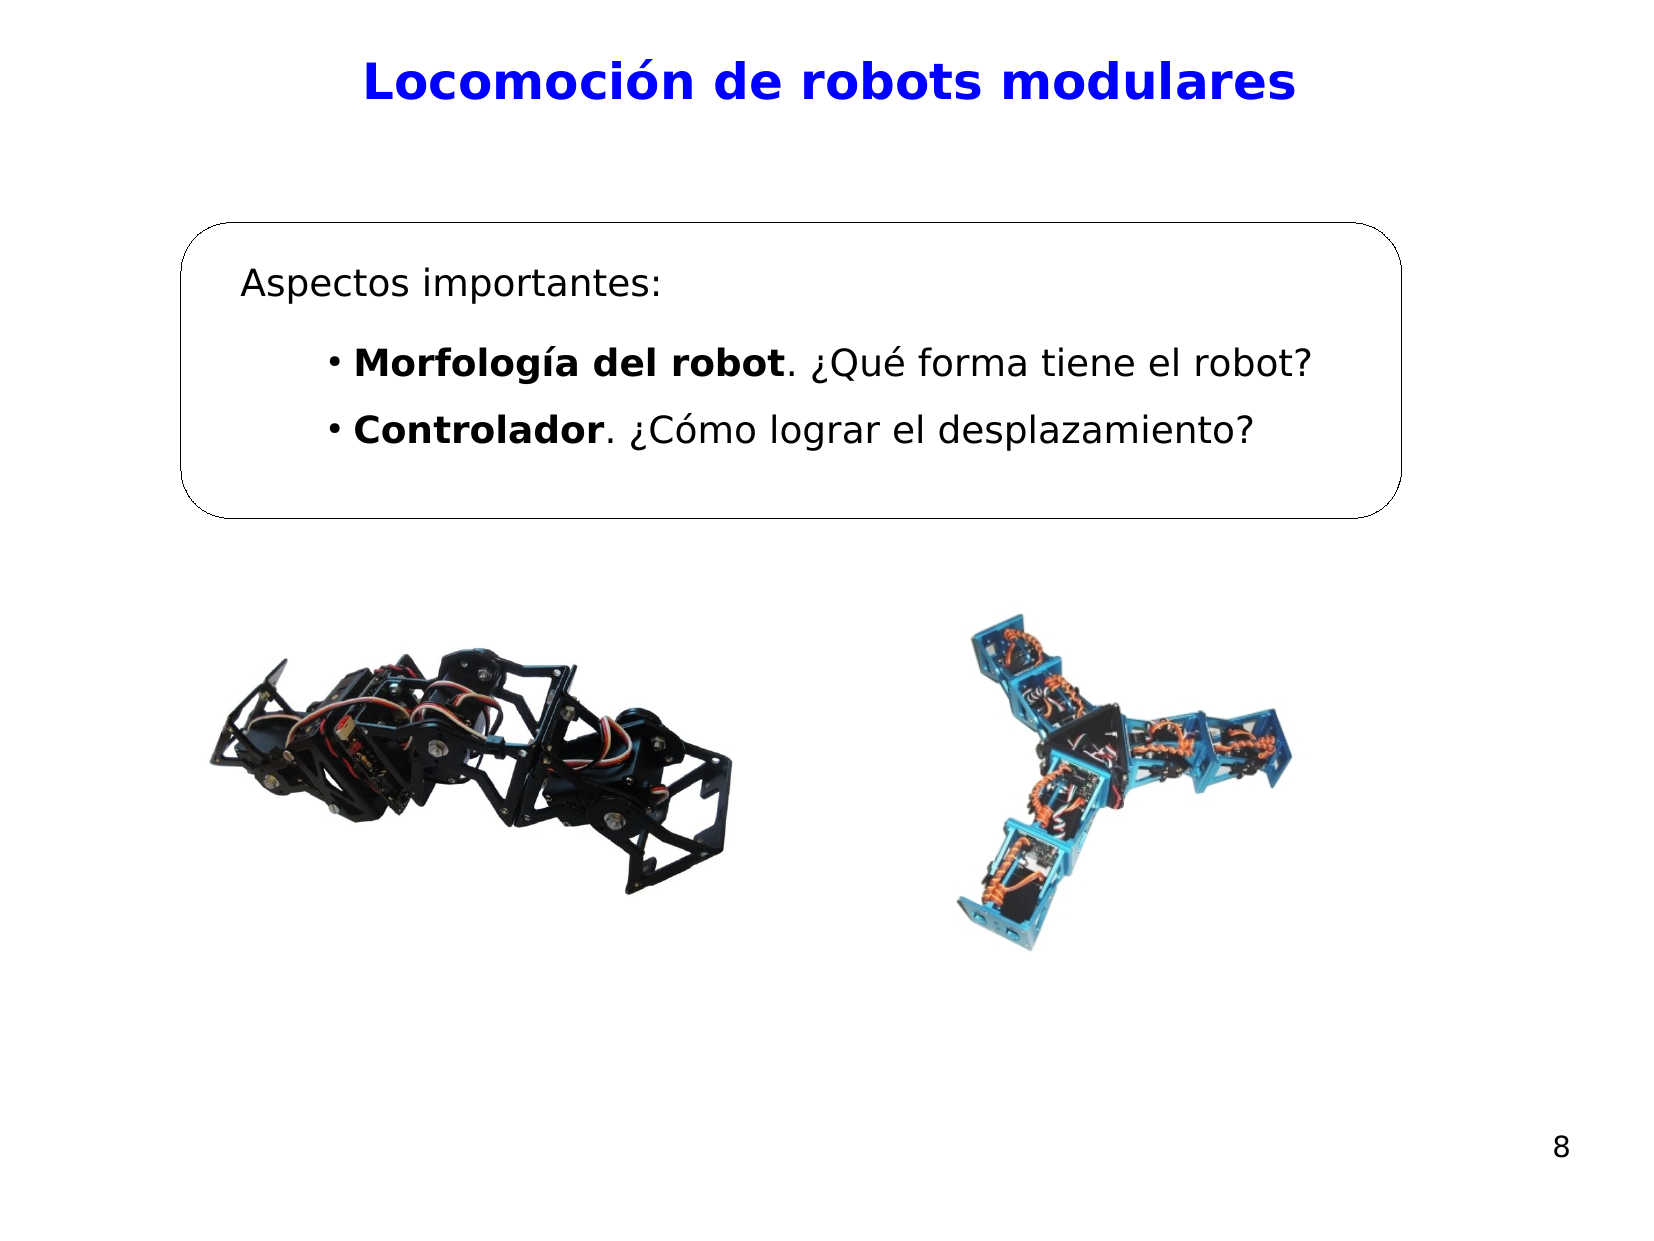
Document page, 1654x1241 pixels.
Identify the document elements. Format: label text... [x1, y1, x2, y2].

text_box Morfología del robot. ¿Qué forma tiene el robot? Controlador. ¿Cómo lograr el desplazamiento? [313, 333, 1329, 460]
text_box Locomoción de robots modulares [348, 45, 1313, 119]
picture [194, 634, 746, 907]
text_box Aspectos importantes: [213, 254, 747, 313]
picture [863, 605, 1327, 953]
